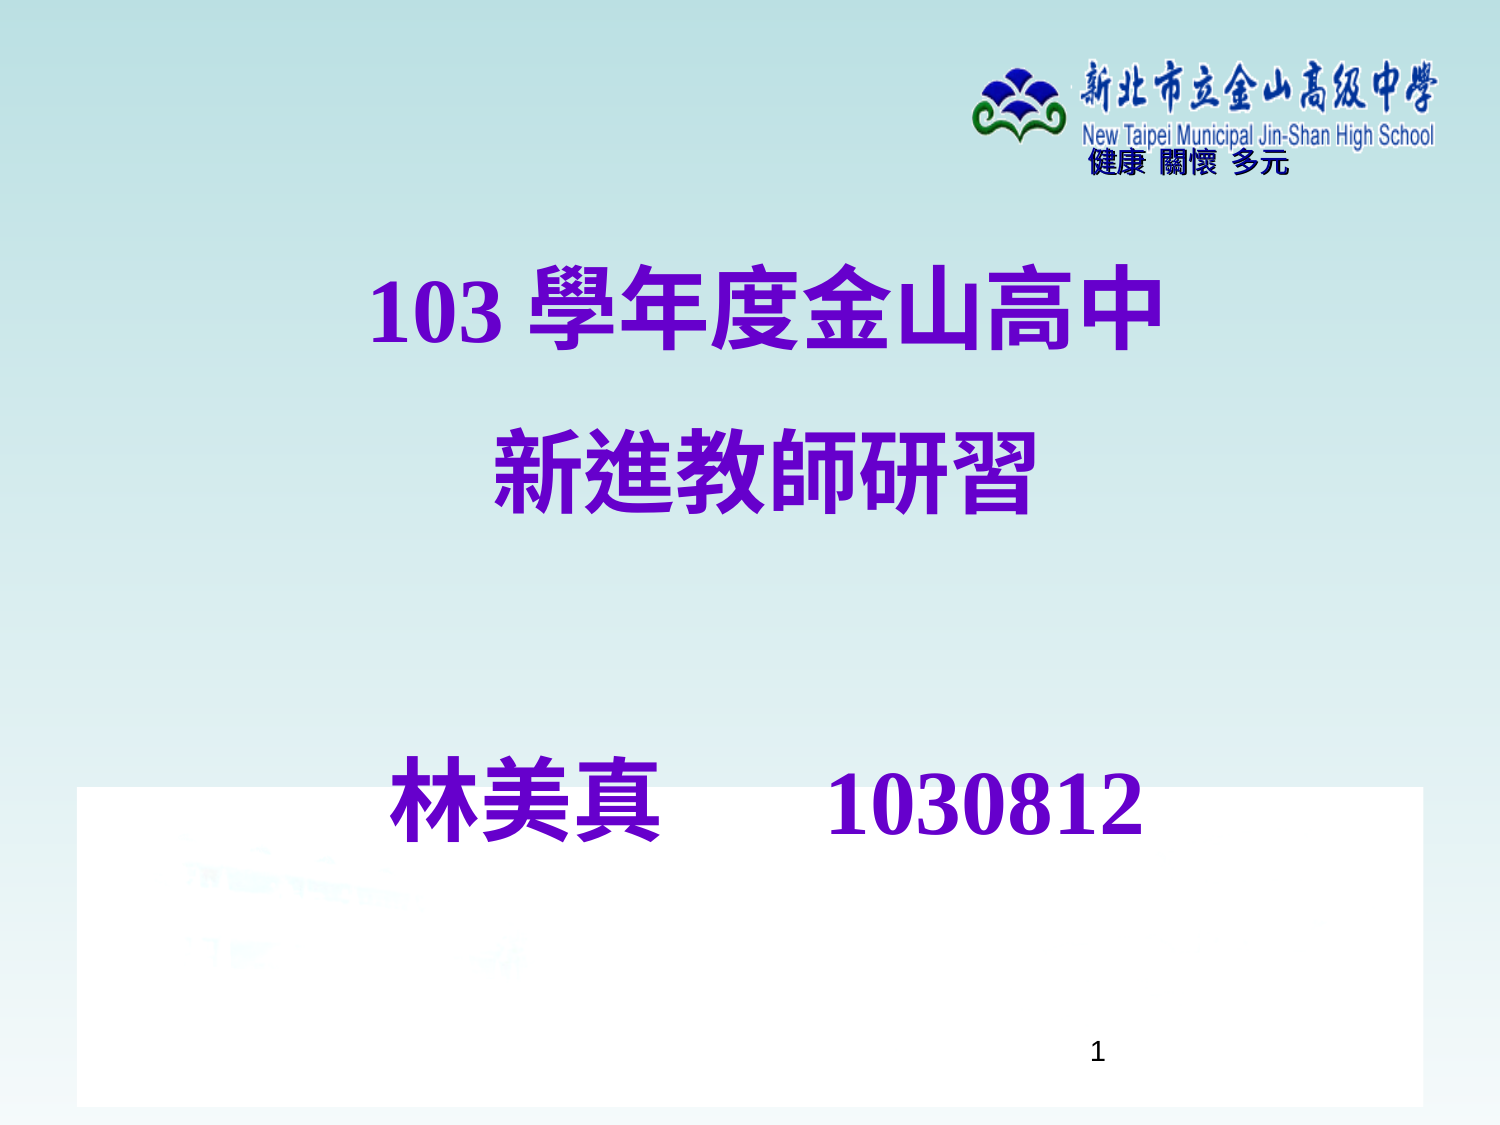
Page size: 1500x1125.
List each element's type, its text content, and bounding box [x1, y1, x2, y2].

text_box 103學年度金山高中 新進教師研習 林美真 1030812 [206, 243, 1329, 870]
text_box [1074, 1024, 1426, 1103]
